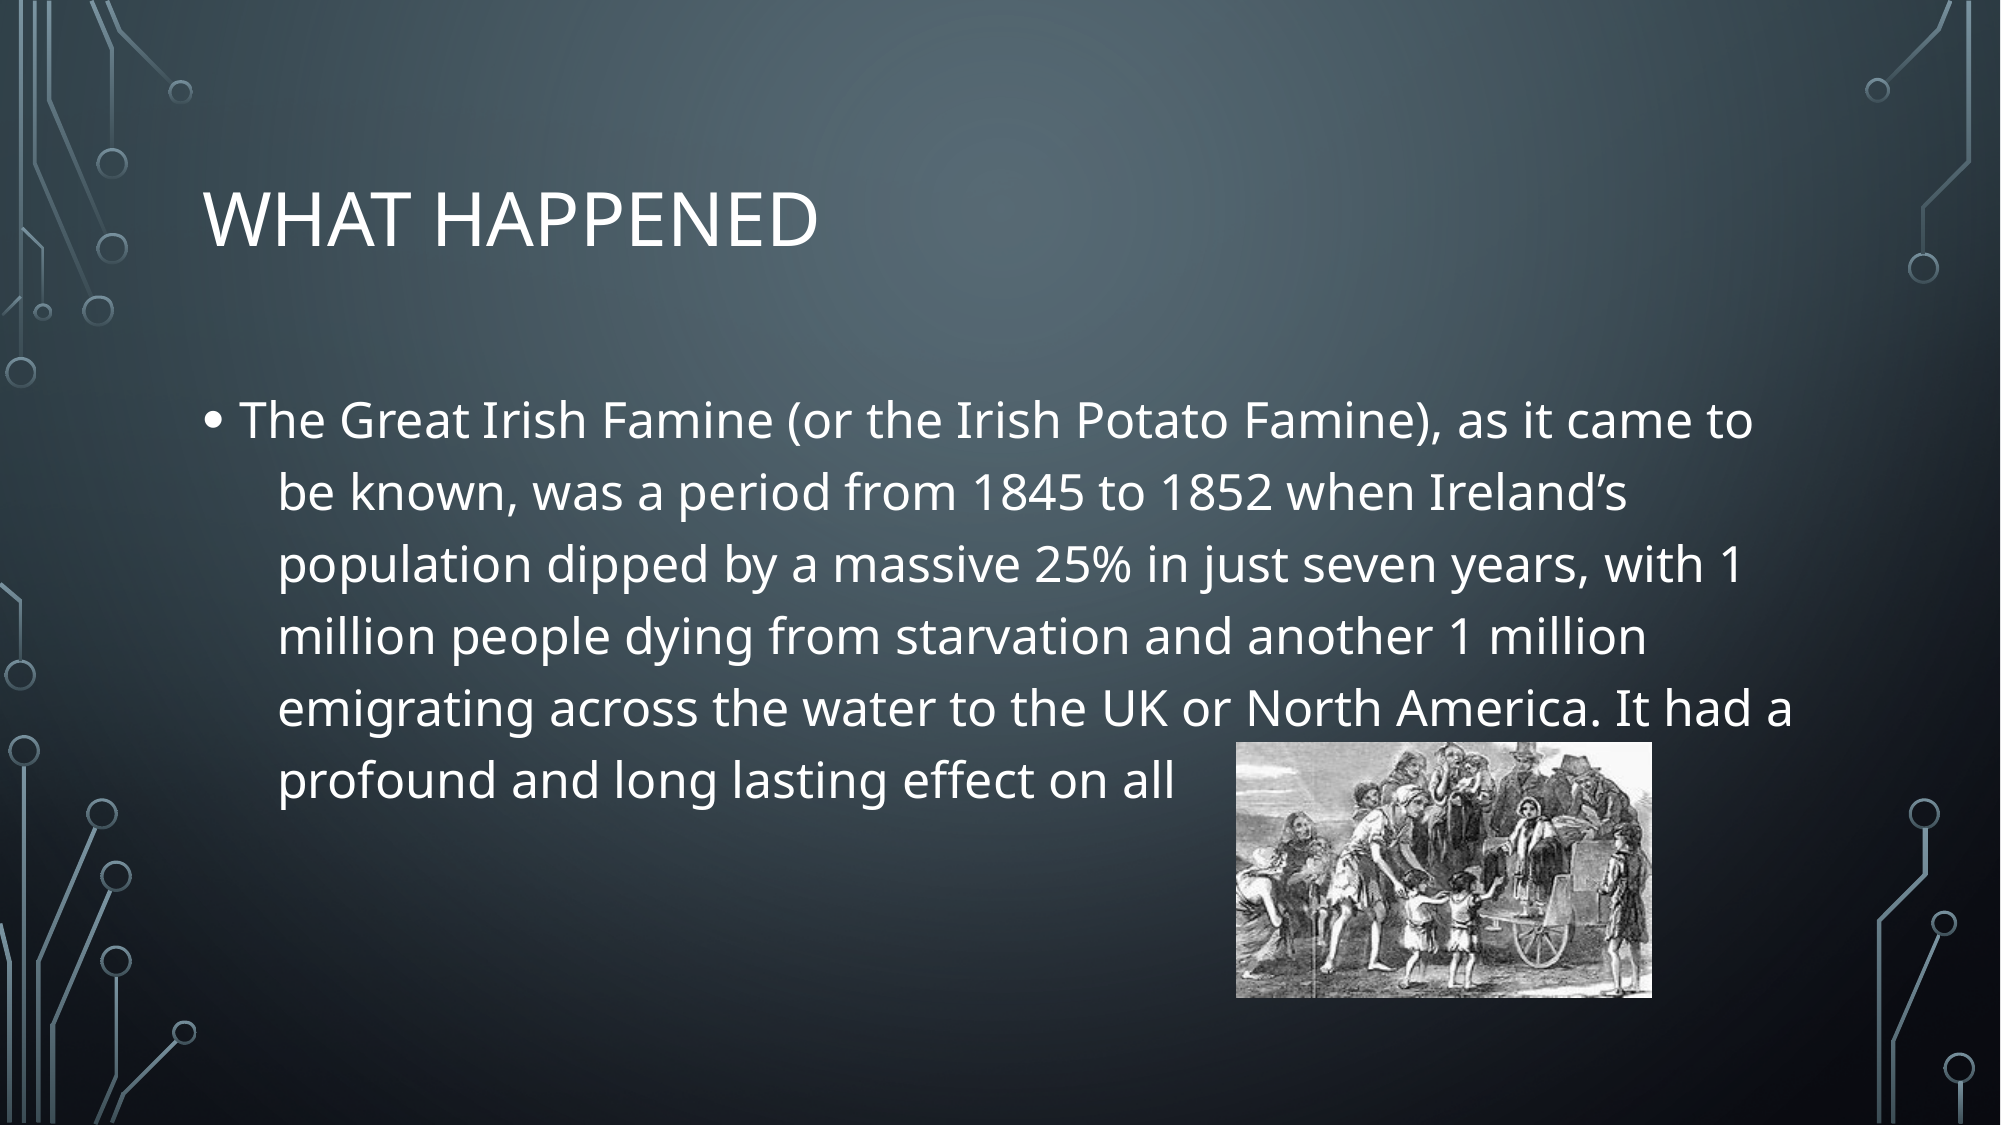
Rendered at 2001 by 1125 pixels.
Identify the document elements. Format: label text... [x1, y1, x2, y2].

list The Great Irish Famine (or the Irish Potato Famine), as it came to be known, was a period from 1845 to 1852 when Ireland’s population dipped by a massive 25% in just seven years, with 1 million people dying from starvation and another 1 million emigrating across the water to the UK or North America. It had a profound and long lasting effect on all [187, 369, 1813, 951]
picture [1236, 742, 1652, 998]
title WHAT HAPPENED [187, 101, 1813, 344]
